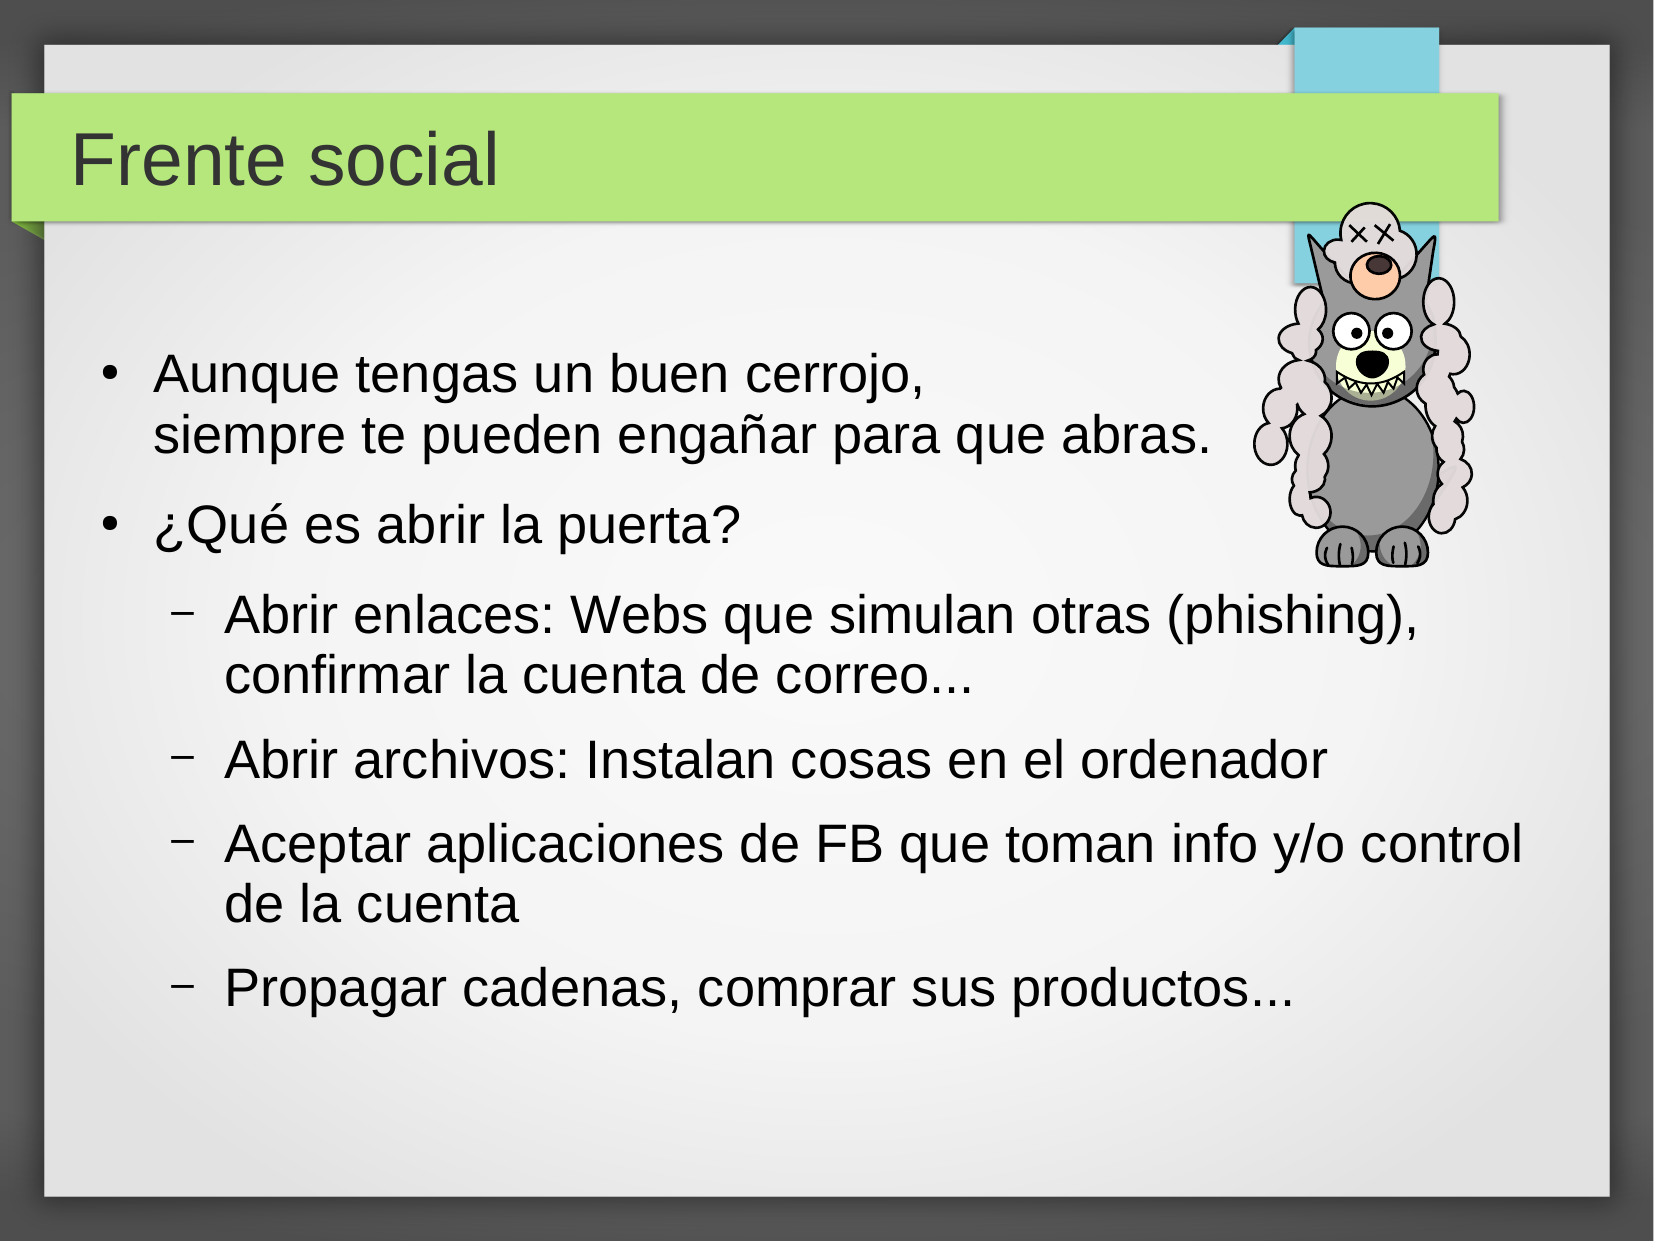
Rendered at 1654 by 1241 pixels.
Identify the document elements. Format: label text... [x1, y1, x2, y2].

list Aunque tengas un buen cerrojo, siempre te pueden engañar para que abras. ¿Qué es abrir la puerta? Abrir enlaces: Webs que simulan otras (phishing), confirmar la cuenta de correo... Abrir archivos: Instalan cosas en el ordenador Aceptar aplicaciones de FB que toman info y/o control de la cuenta Propagar cadenas, comprar sus productos... [82, 343, 1538, 1063]
picture [0, 0, 1654, 1241]
title Frente social [70, 106, 1229, 213]
